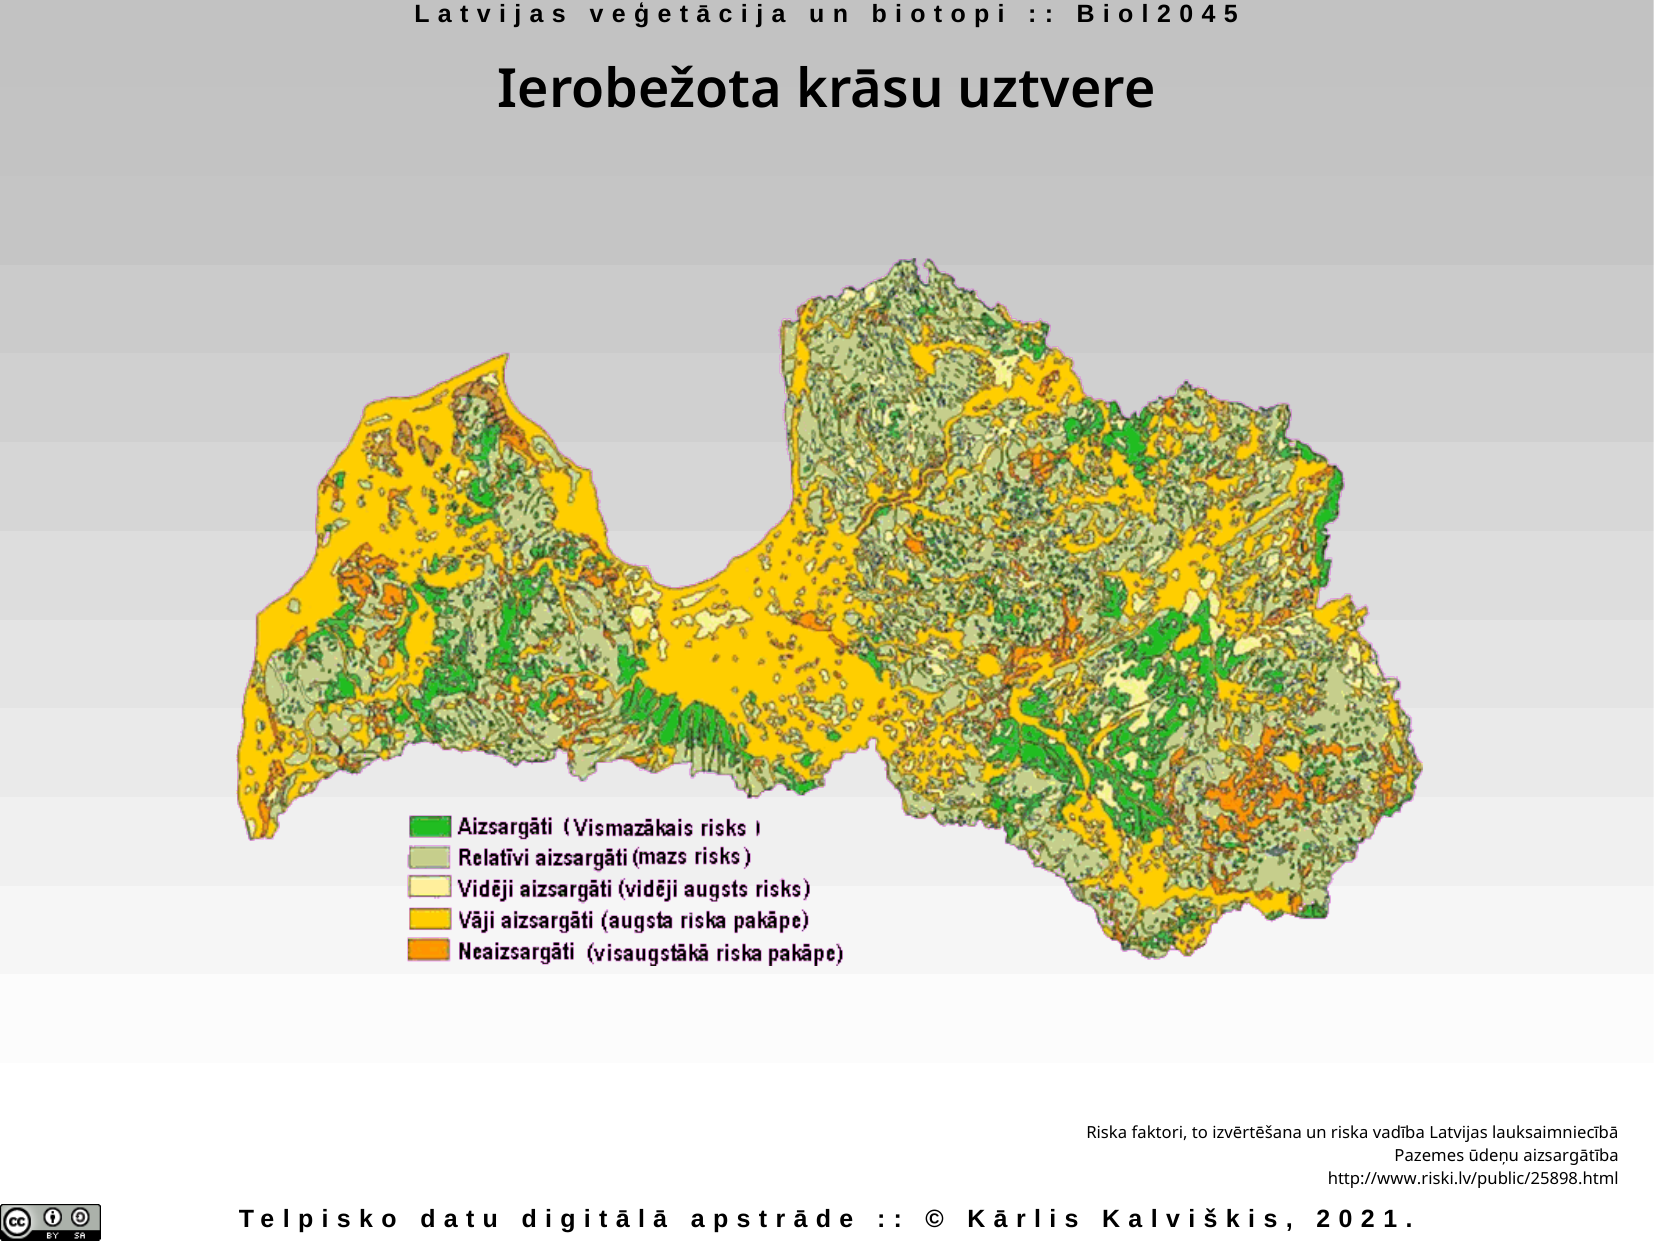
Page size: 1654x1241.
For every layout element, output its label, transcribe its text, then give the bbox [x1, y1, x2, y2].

text_box Riska faktori, to izvērtēšana un riska vadība Latvijas lauksaimniecībā Pazemes ūdeņu aizsargātība http://www.riski.lv/public/25898.html [1115, 1129, 1620, 1190]
picture [0, 0, 1654, 1241]
title Ierobežota krāsu uztvere [29, 49, 1625, 296]
